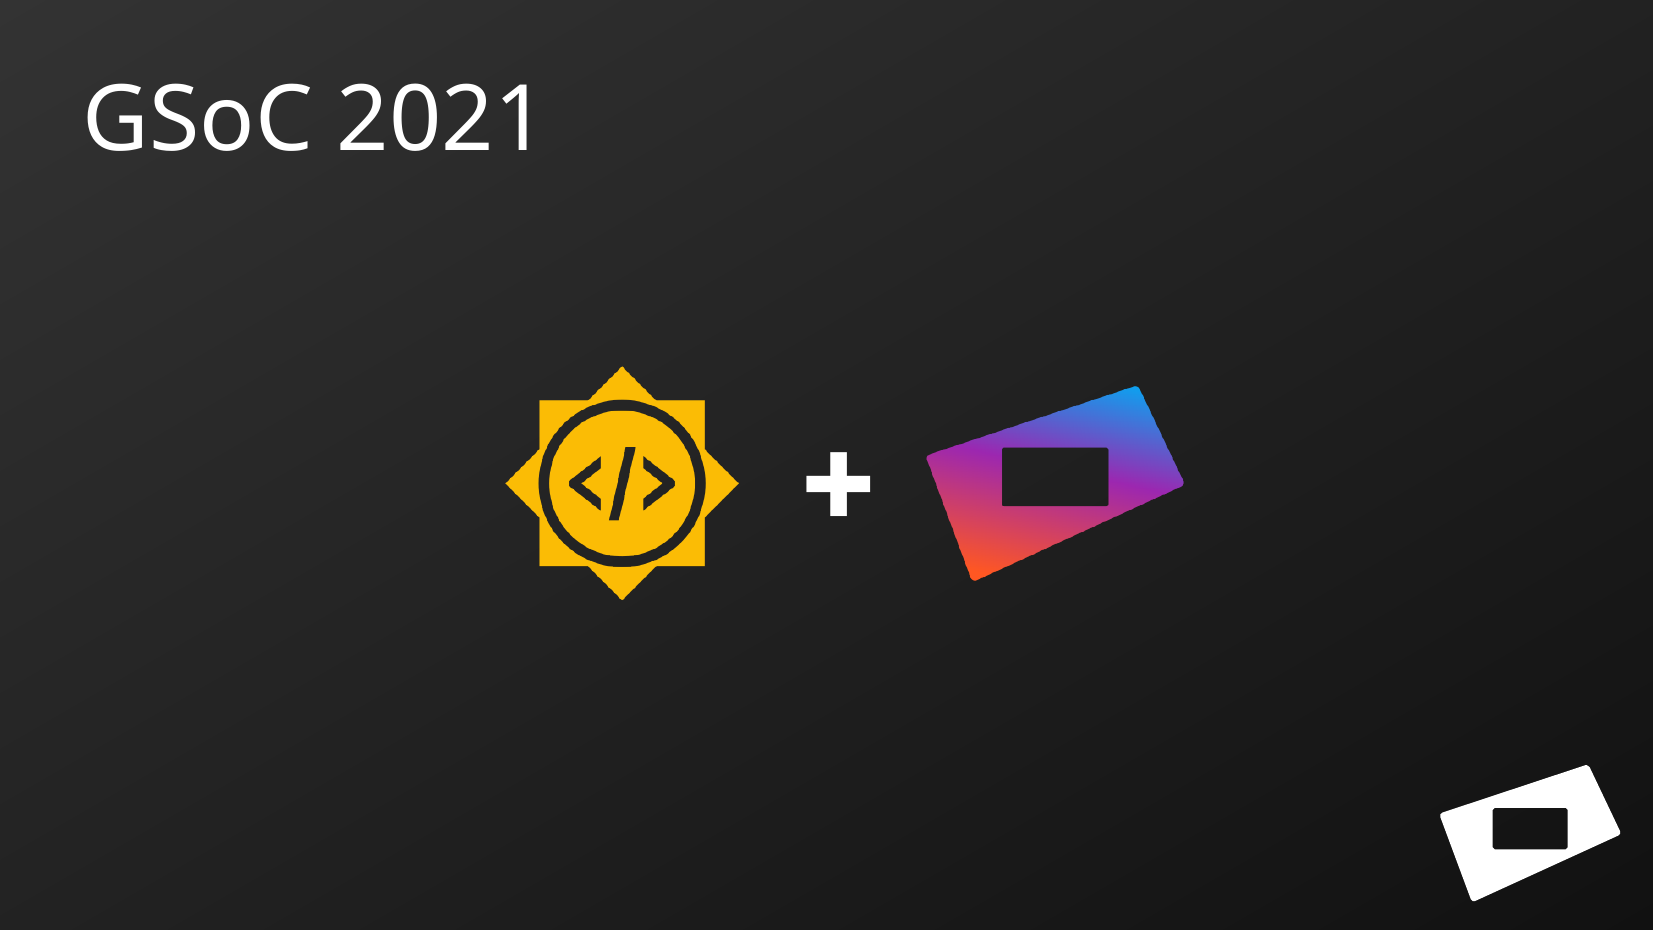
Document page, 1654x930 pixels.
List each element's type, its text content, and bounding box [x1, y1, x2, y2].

picture [405, 239, 1271, 727]
picture [1440, 765, 1621, 902]
title GSoC 2021 [82, 37, 1571, 193]
